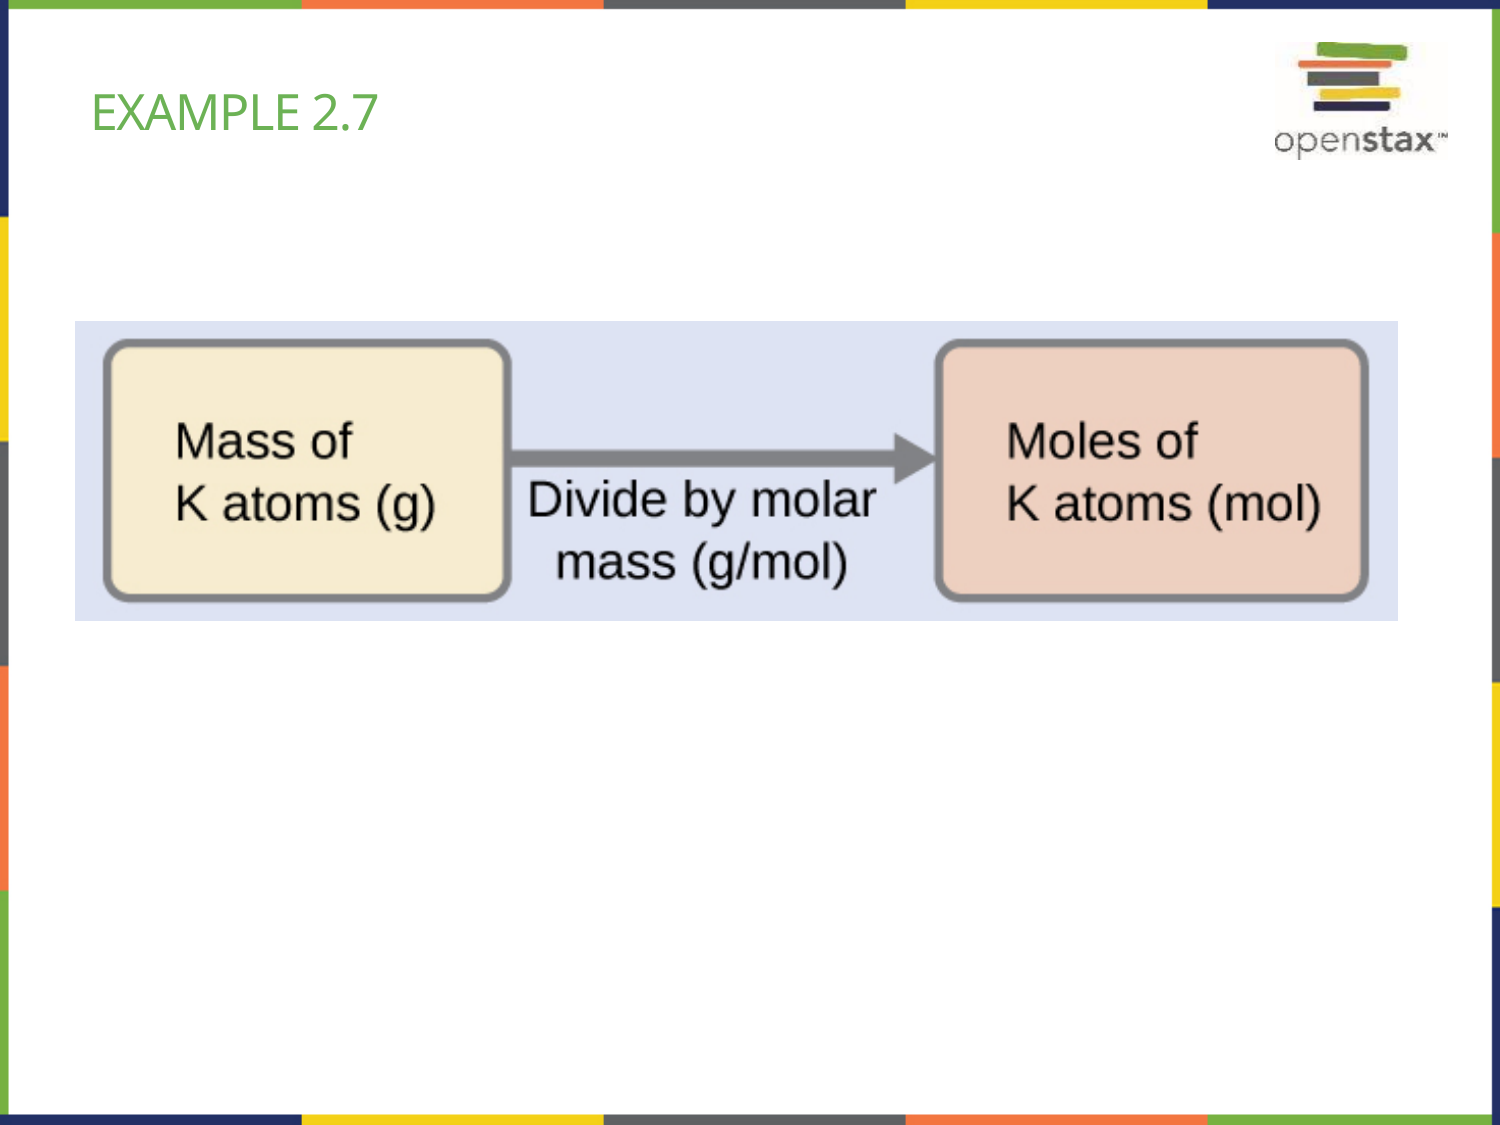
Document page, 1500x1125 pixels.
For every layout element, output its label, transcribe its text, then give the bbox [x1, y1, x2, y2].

picture [0, 0, 1500, 1125]
title Example 2.7 [75, 39, 1398, 148]
